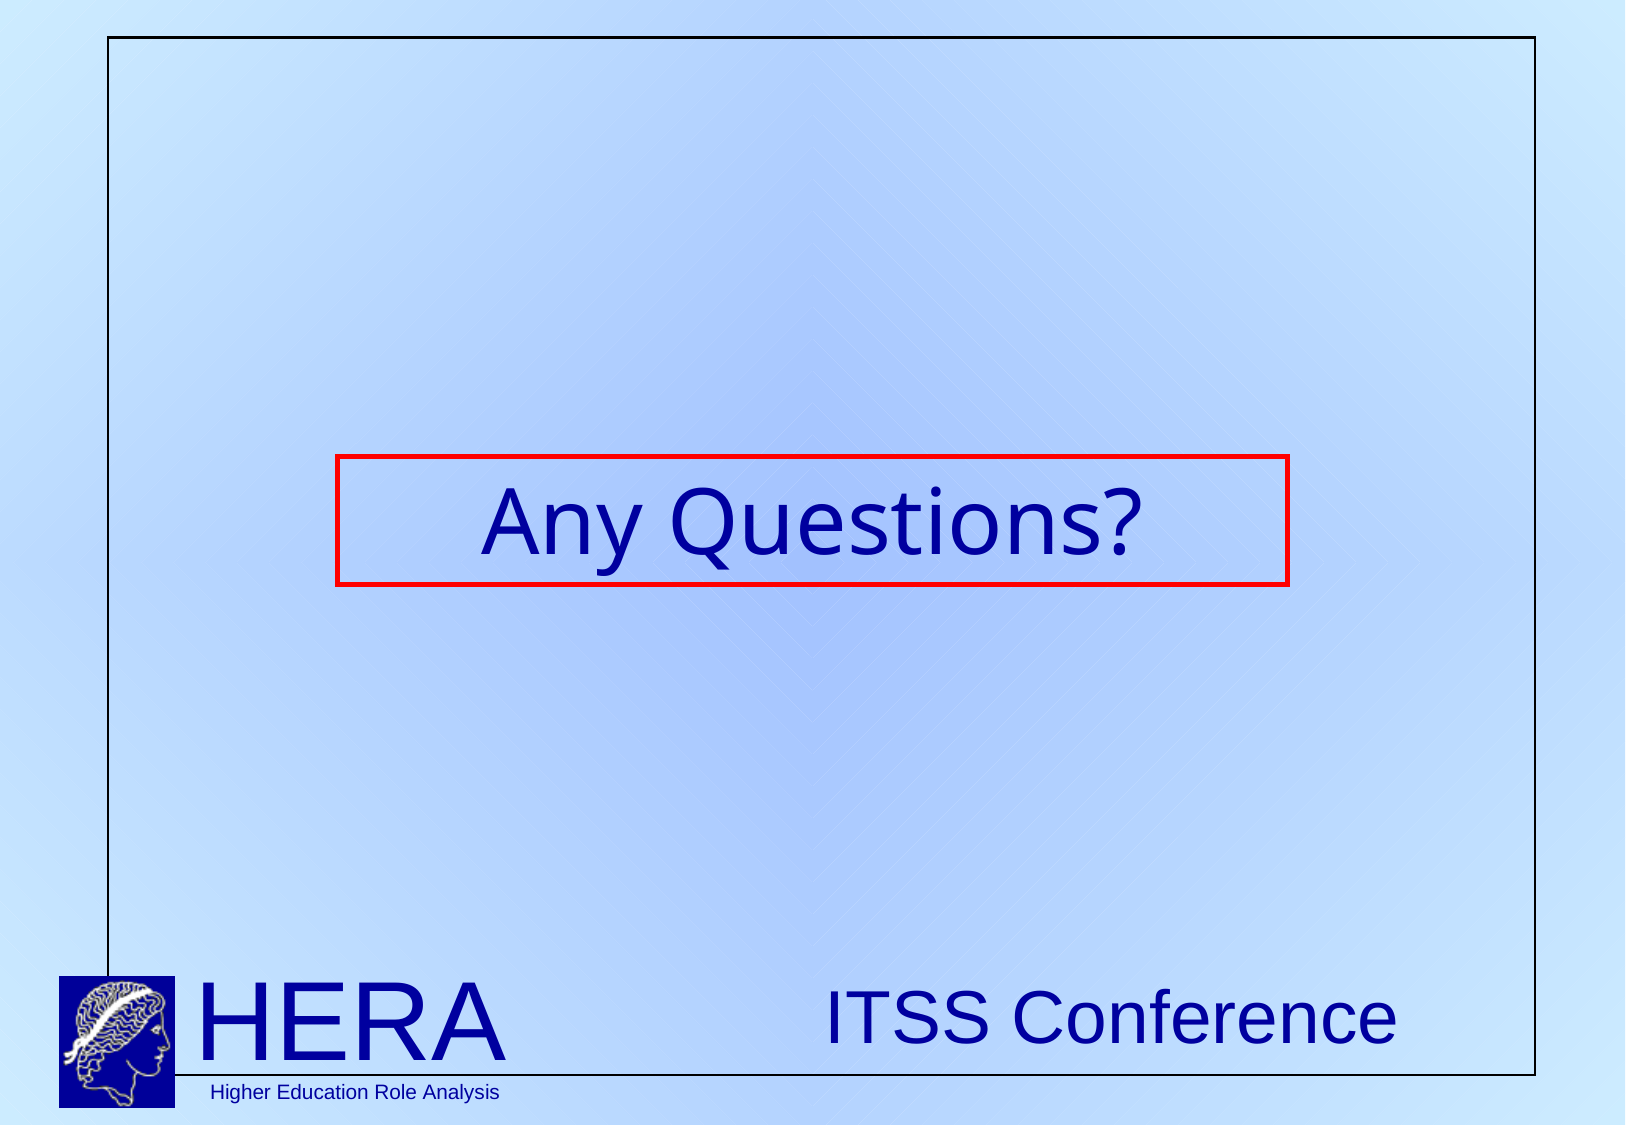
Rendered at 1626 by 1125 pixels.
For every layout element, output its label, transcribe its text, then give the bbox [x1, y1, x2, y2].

text_box Any Questions? [337, 456, 1288, 585]
picture [59, 976, 175, 1108]
